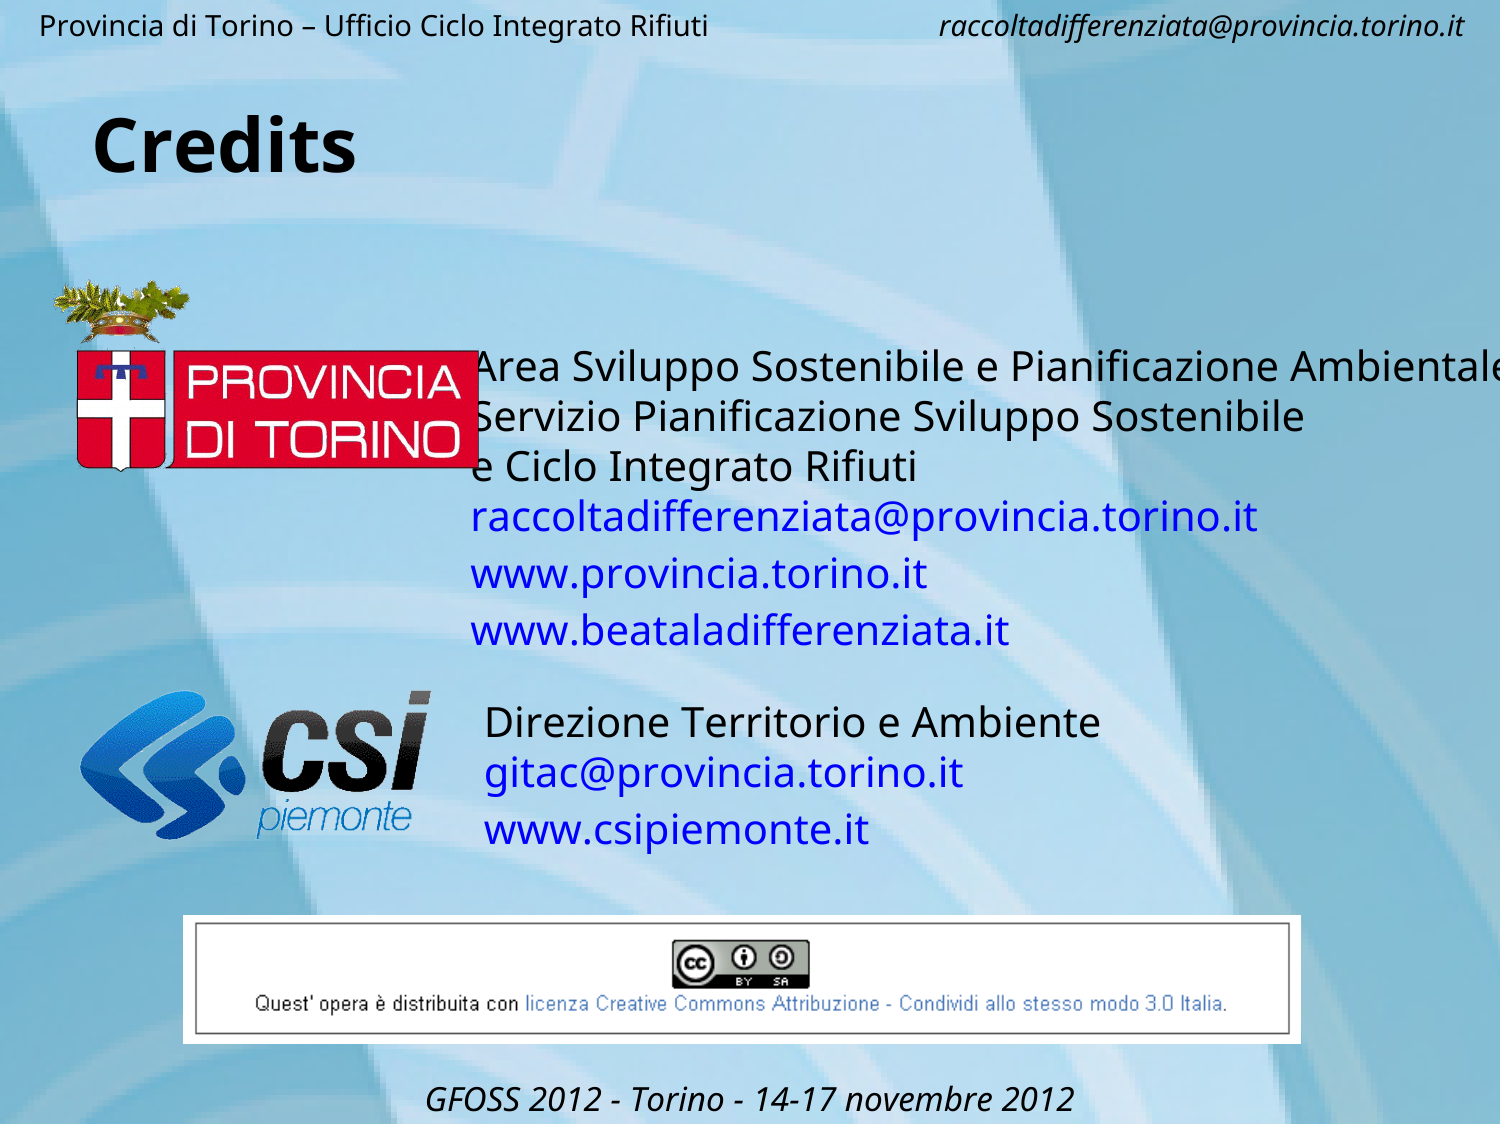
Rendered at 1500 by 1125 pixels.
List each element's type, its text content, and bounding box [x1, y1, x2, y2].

picture [53, 279, 479, 472]
text_box Area Sviluppo Sostenibile e Pianificazione Ambientale Servizio Pianificazione Sviluppo Sostenibile e Ciclo Integrato Rifiuti raccoltadifferenziata@provincia.torino.it www.provincia.torino.it www.beataladifferenziata.it [455, 331, 1500, 669]
text_box Credits [76, 90, 1321, 196]
picture [183, 915, 1301, 1044]
text_box Direzione Territorio e Ambiente gitac@provincia.torino.it www.csipiemonte.it [469, 688, 1117, 868]
picture [59, 673, 473, 858]
